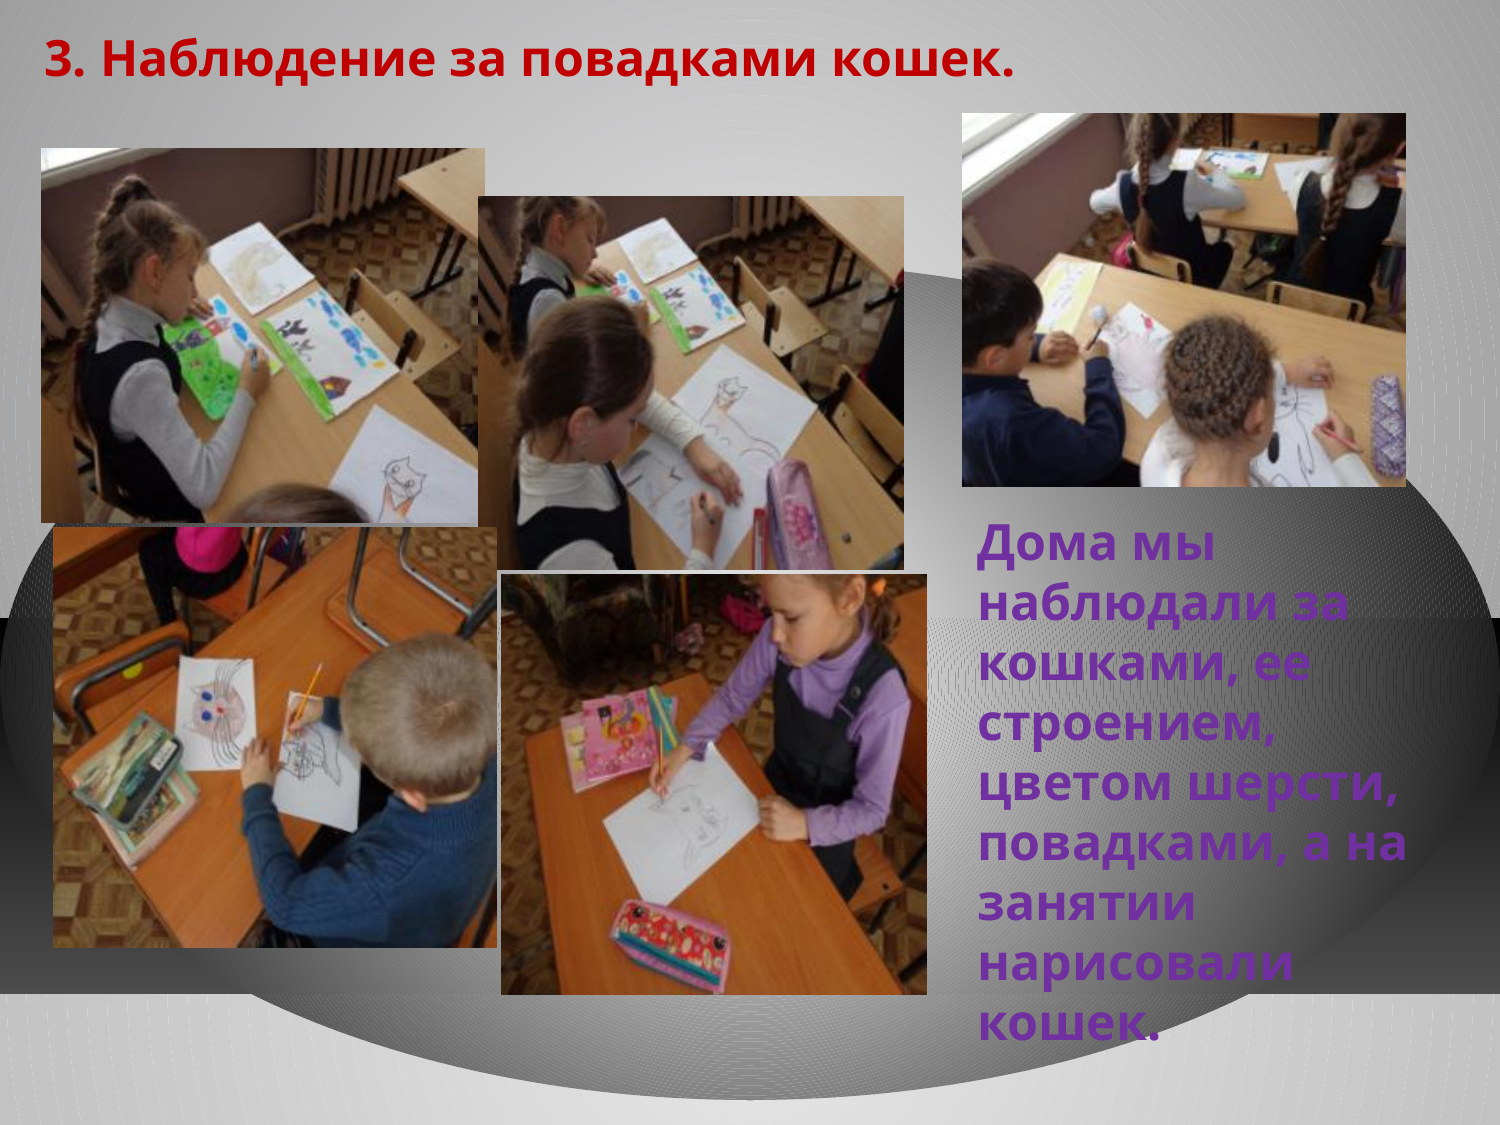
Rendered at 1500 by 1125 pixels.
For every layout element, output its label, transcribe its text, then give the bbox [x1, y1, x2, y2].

text_box 3. Наблюдение за повадками кошек. [29, 19, 1081, 95]
picture [41, 148, 904, 948]
text_box Дома мы наблюдали за кошками, ее строением, цветом шерсти, повадками, а на занятии нарисовали кошек. [962, 503, 1459, 1064]
picture [962, 113, 1406, 488]
picture [501, 574, 927, 996]
